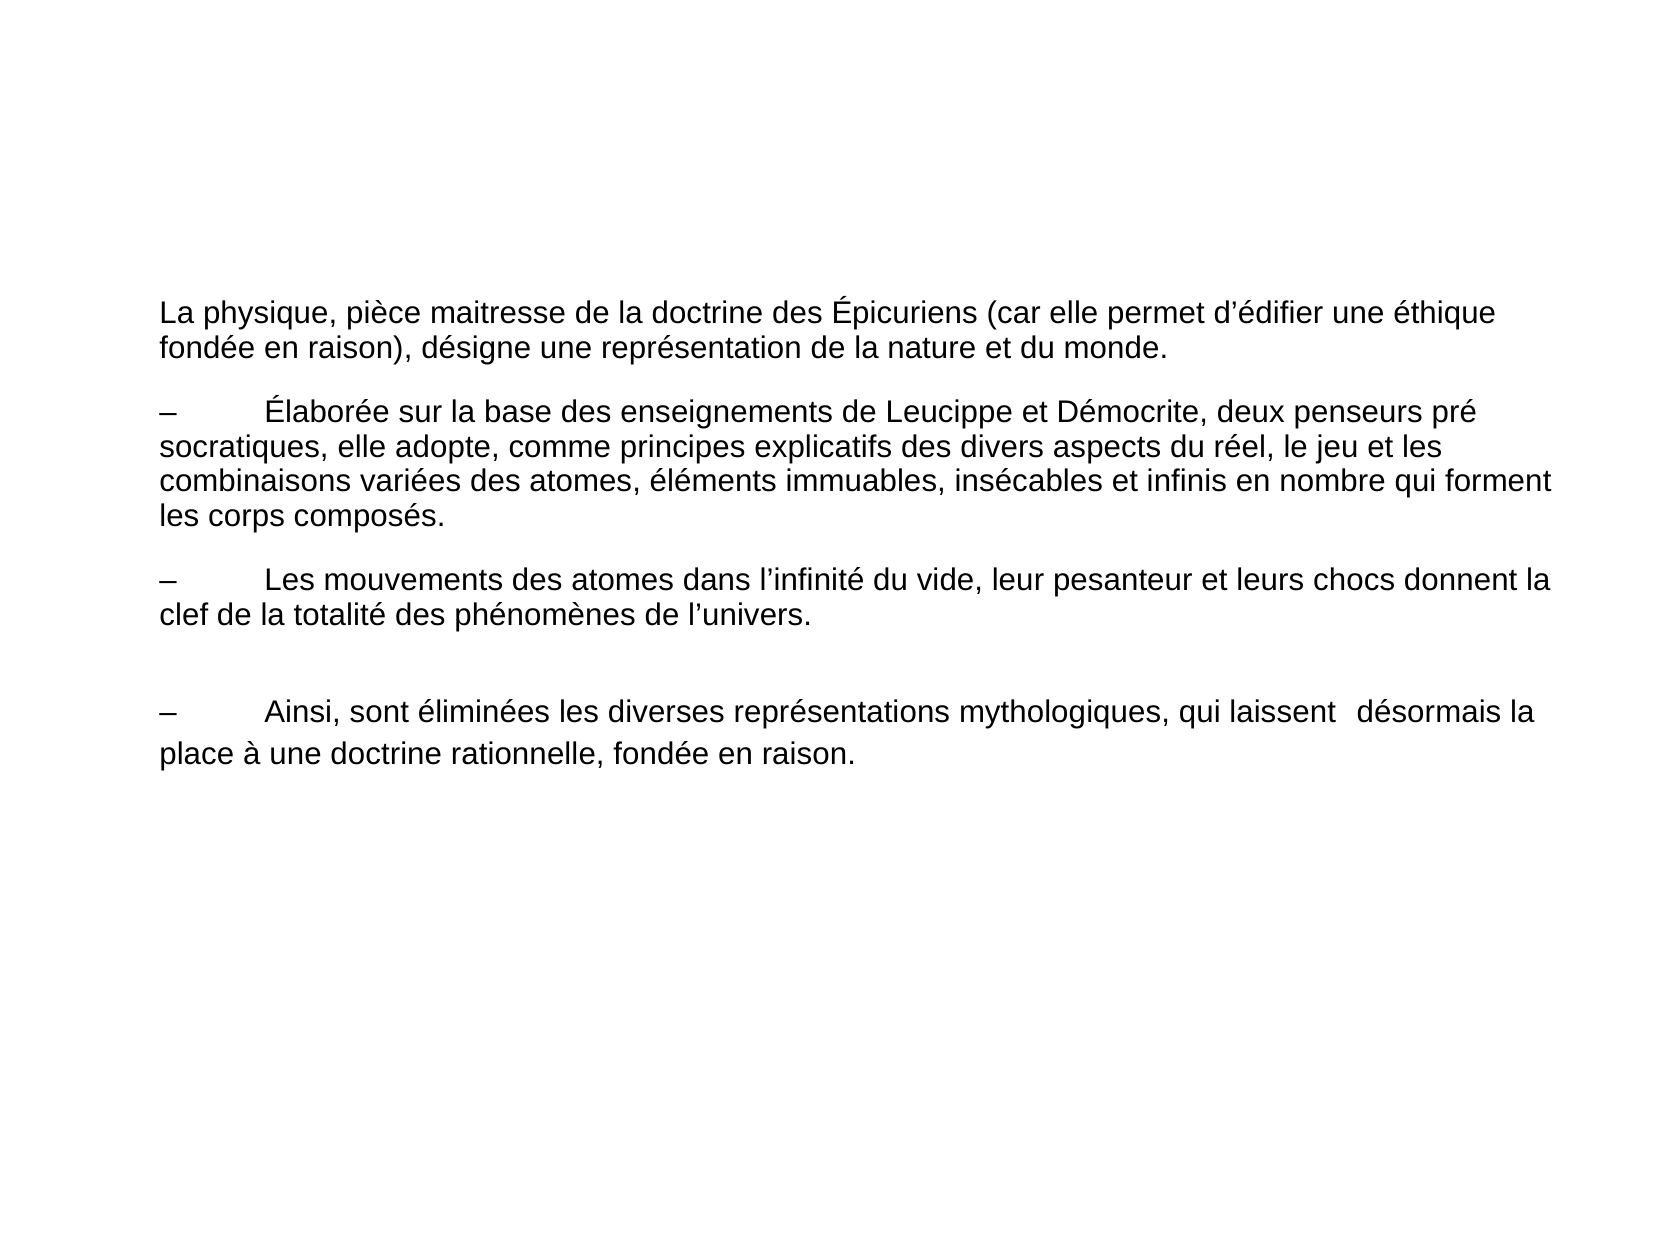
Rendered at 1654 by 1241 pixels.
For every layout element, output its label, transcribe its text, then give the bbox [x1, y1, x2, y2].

list La physique, pièce maitresse de la doctrine des Épicuriens (car elle permet d’édifier une éthique fondée en raison), désigne une représentation de la nature et du monde. – Élaborée sur la base des enseignements de Leucippe et Démocrite, deux penseurs pré socratiques, elle adopte, comme principes explicatifs des divers aspects du réel, le jeu et les combinaisons variées des atomes, éléments immuables, insécables et infinis en nombre qui forment les corps composés. – Les mouvements des atomes dans l’infinité du vide, leur pesanteur et leurs chocs donnent la clef de la totalité des phénomènes de l’univers. – Ainsi, sont éliminées les diverses représentations mythologiques, qui laissent désormais la place à une doctrine rationnelle, fondée en raison. [88, 295, 1577, 1114]
